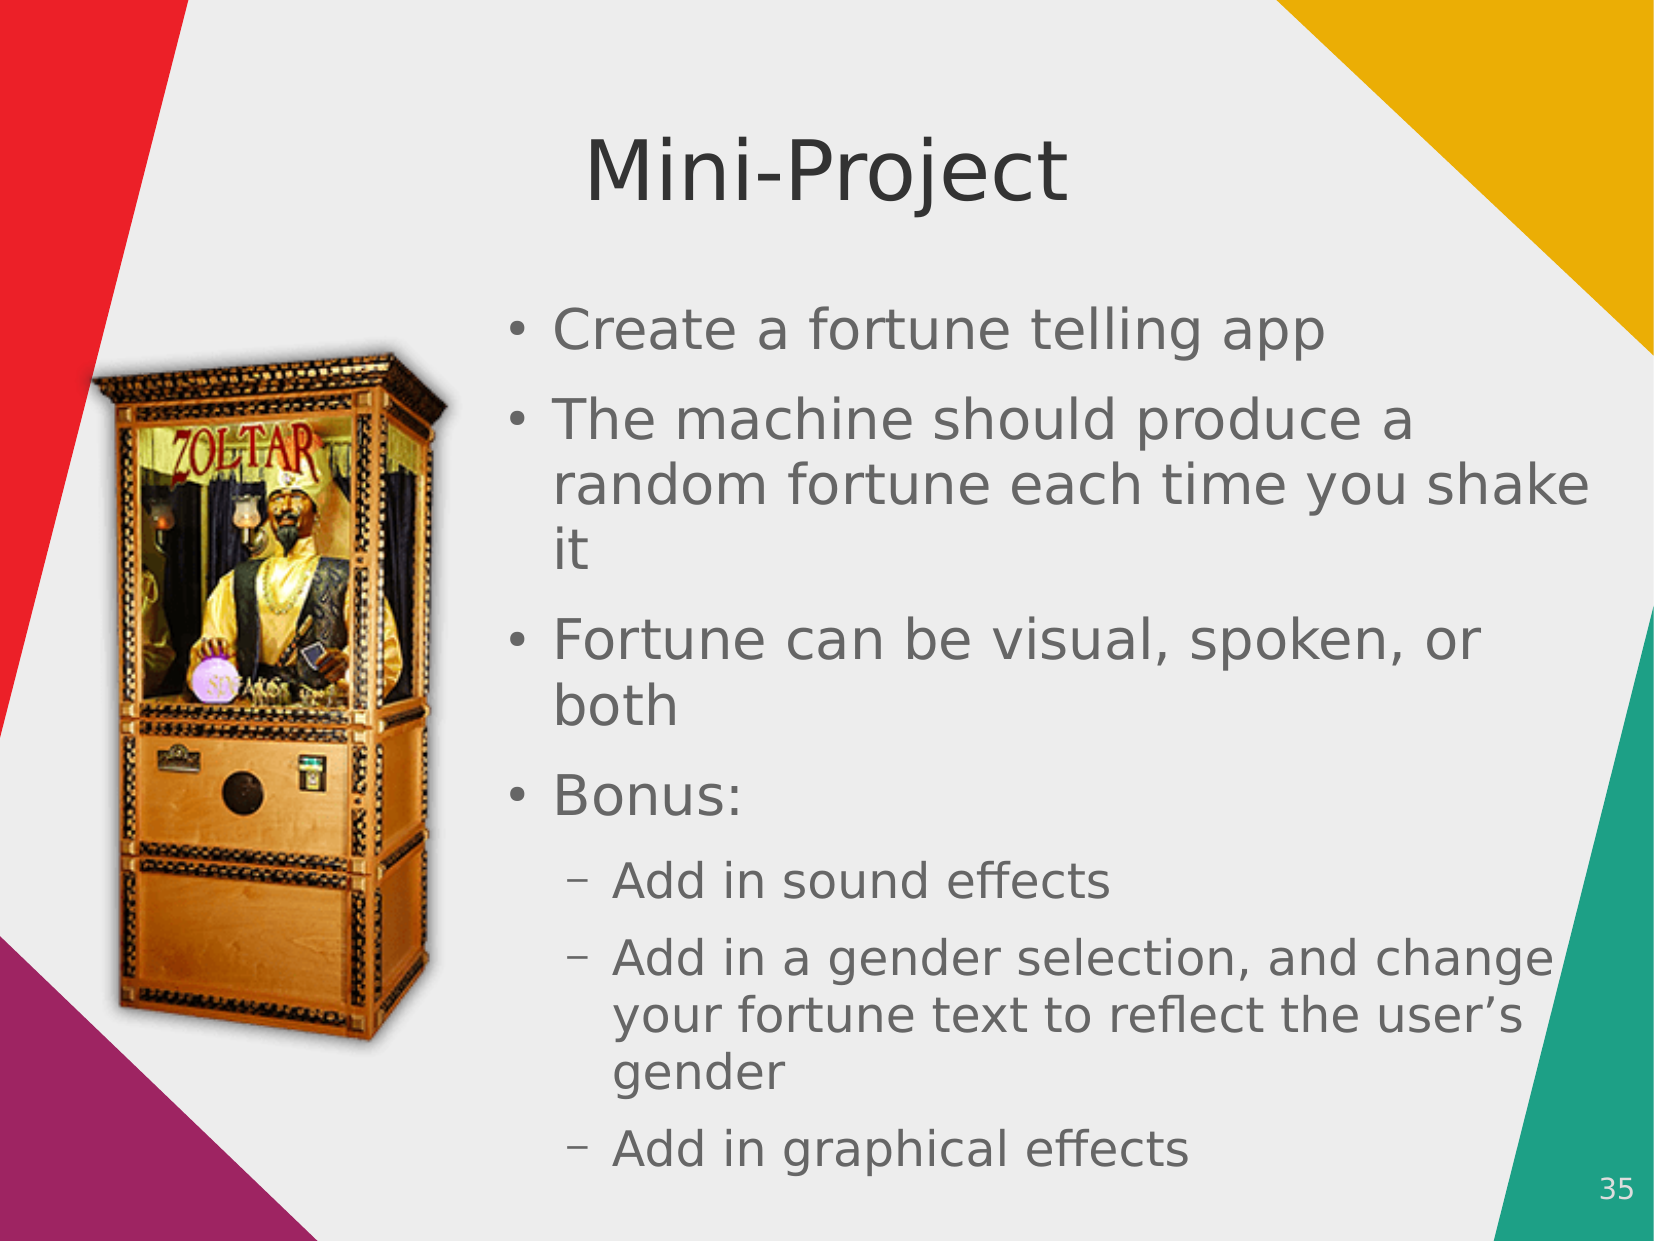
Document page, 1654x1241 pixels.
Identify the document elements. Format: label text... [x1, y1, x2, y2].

picture [70, 330, 471, 1063]
title Mini-Project [114, 73, 1539, 271]
list Create a fortune telling app The machine should produce a random fortune each time you shake it Fortune can be visual, spoken, or both Bonus: Add in sound effects Add in a gender selection, and change your fortune text to reflect the user’s gender Add in graphical effects [492, 297, 1619, 1182]
